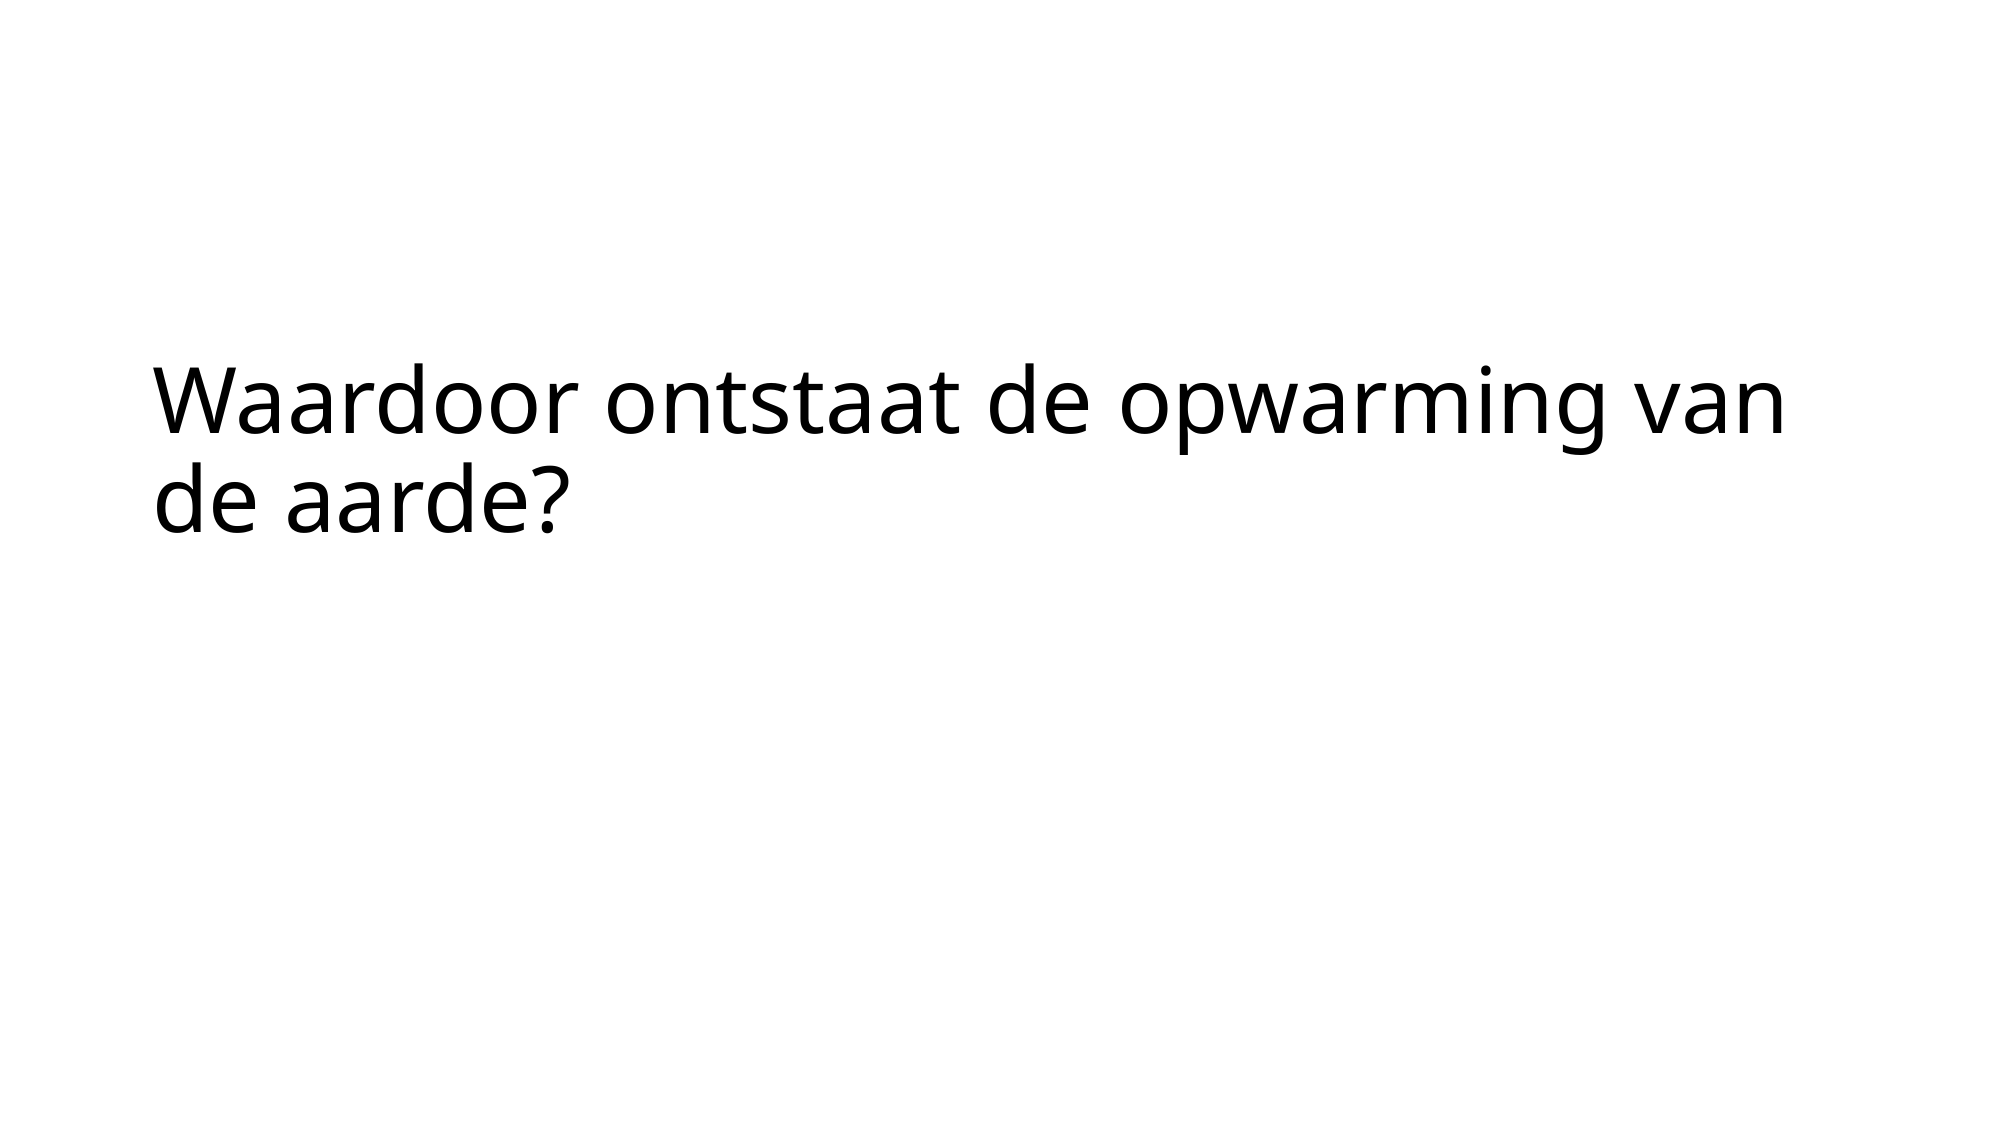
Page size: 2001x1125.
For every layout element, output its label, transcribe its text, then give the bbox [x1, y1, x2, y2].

title Waardoor ontstaat de opwarming van de aarde? [137, 345, 1863, 563]
